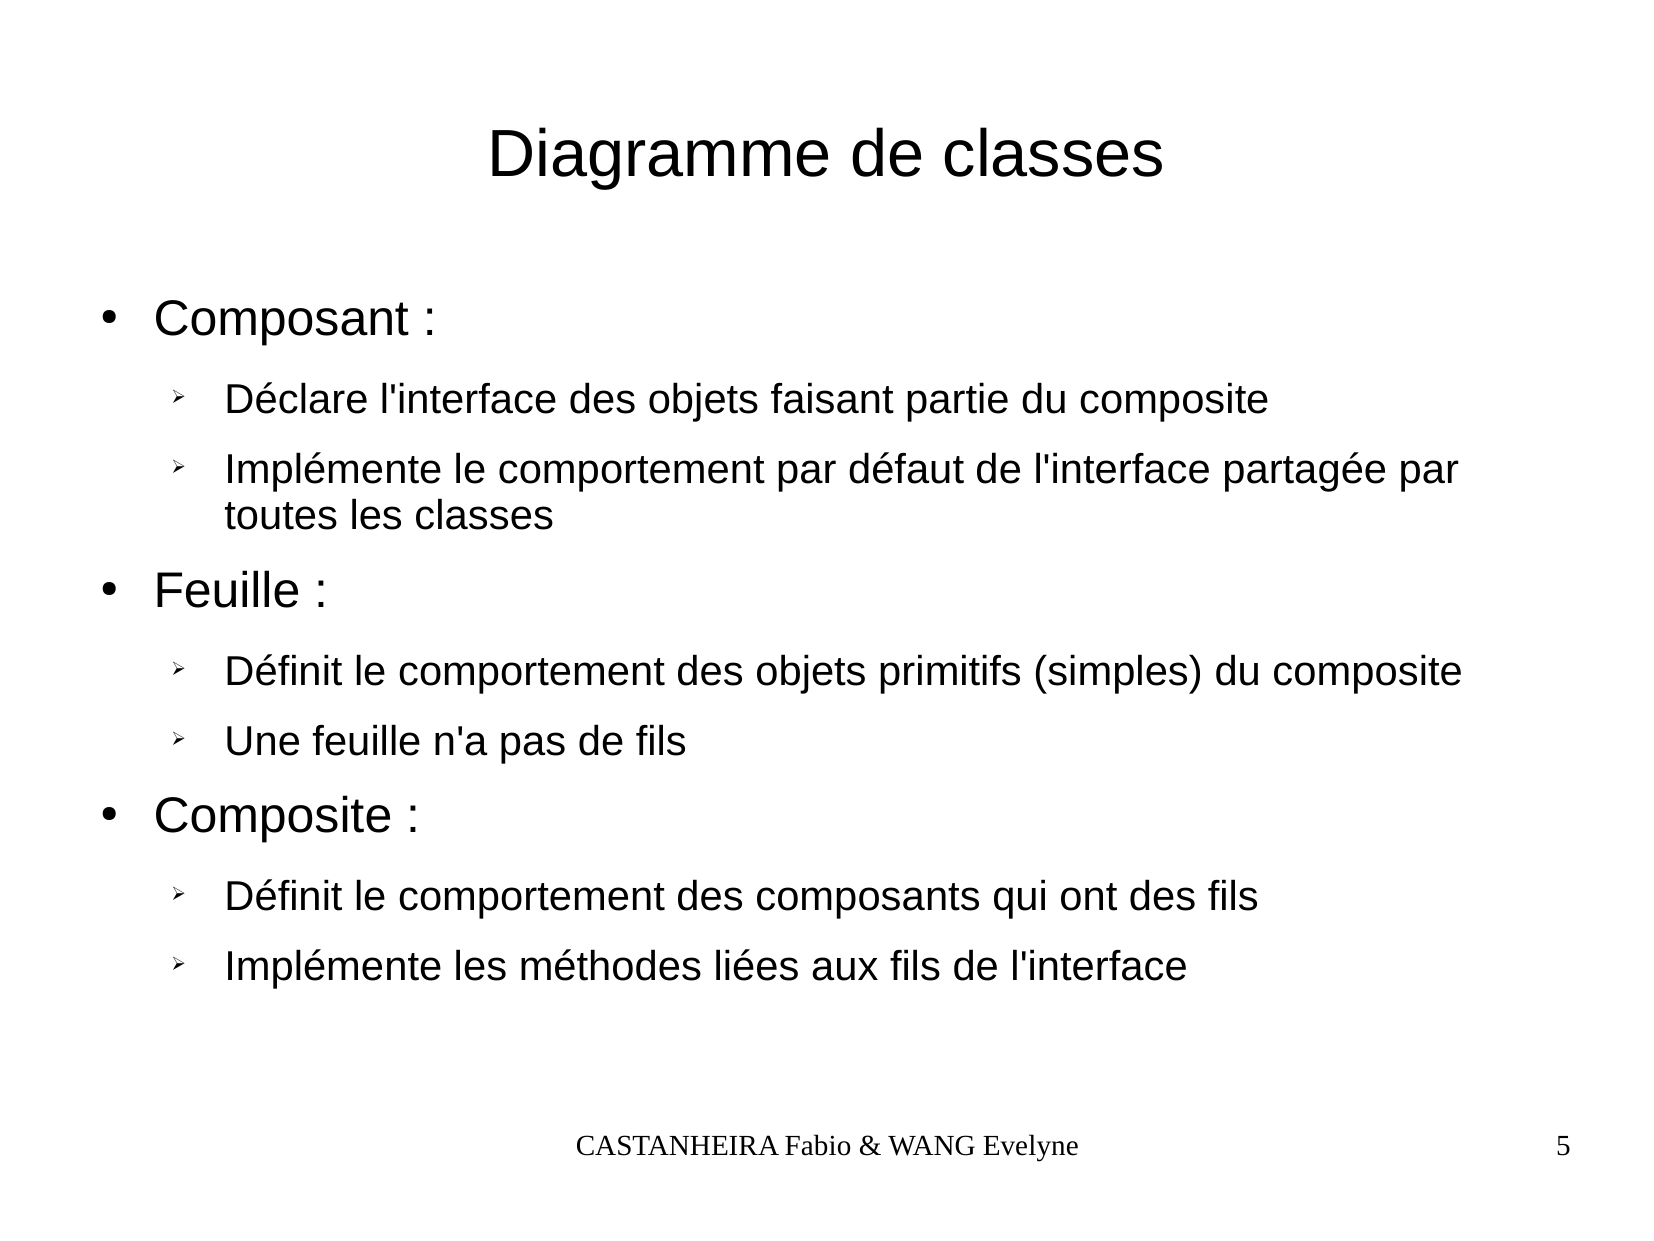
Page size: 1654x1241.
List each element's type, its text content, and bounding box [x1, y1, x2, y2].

list Composant : Déclare l'interface des objets faisant partie du composite Implémente le comportement par défaut de l'interface partagée par toutes les classes Feuille : Définit le comportement des objets primitifs (simples) du composite Une feuille n'a pas de fils Composite : Définit le comportement des composants qui ont des fils Implémente les méthodes liées aux fils de l'interface [82, 290, 1538, 1010]
title Diagramme de classes [82, 49, 1571, 257]
